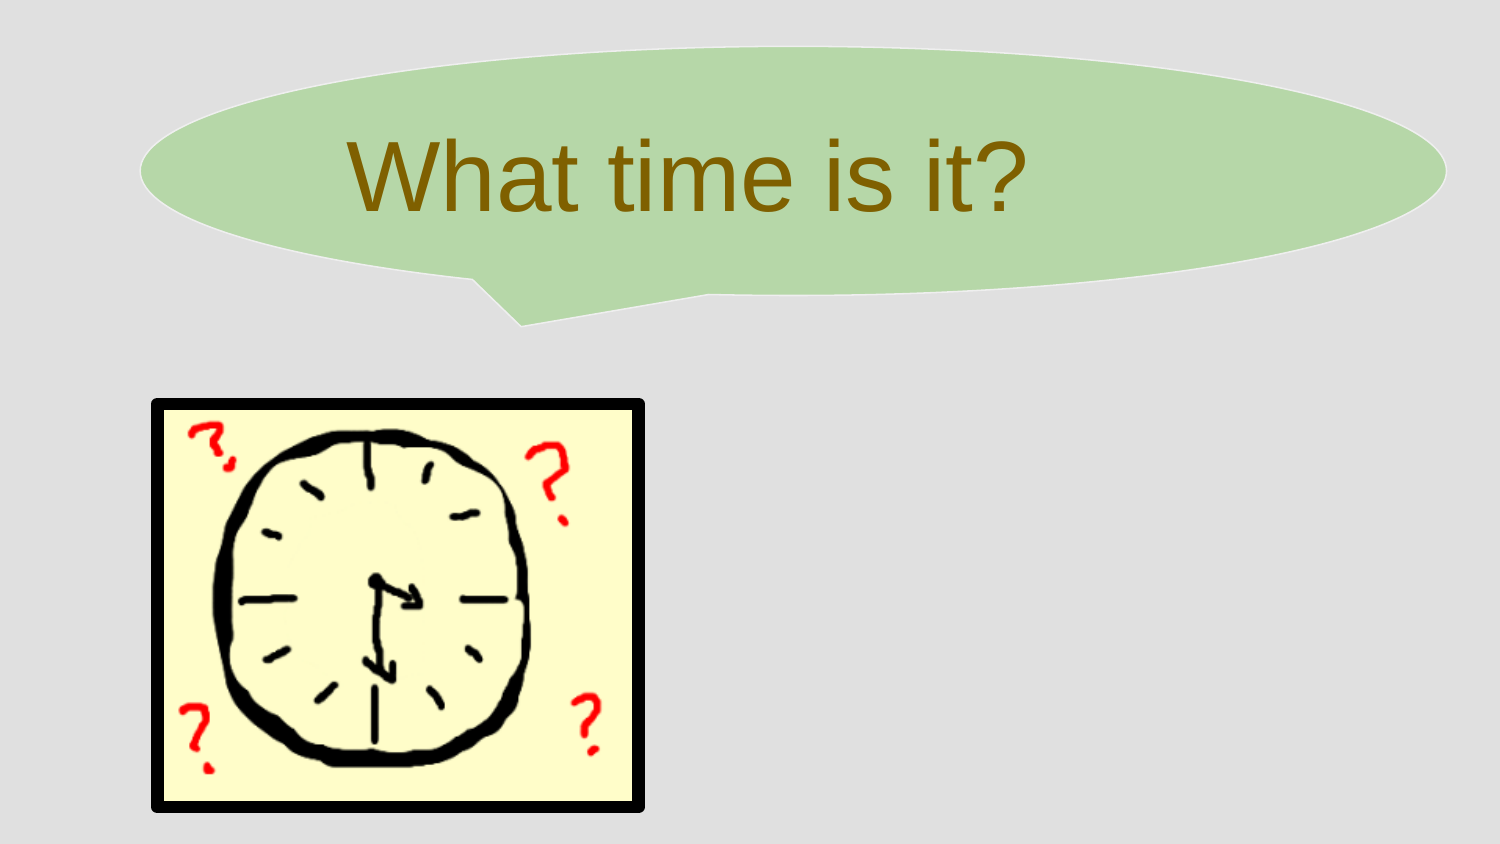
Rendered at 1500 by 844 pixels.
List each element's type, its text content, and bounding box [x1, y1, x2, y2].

text_box What time is it? [140, 46, 1447, 327]
picture [163, 410, 633, 801]
